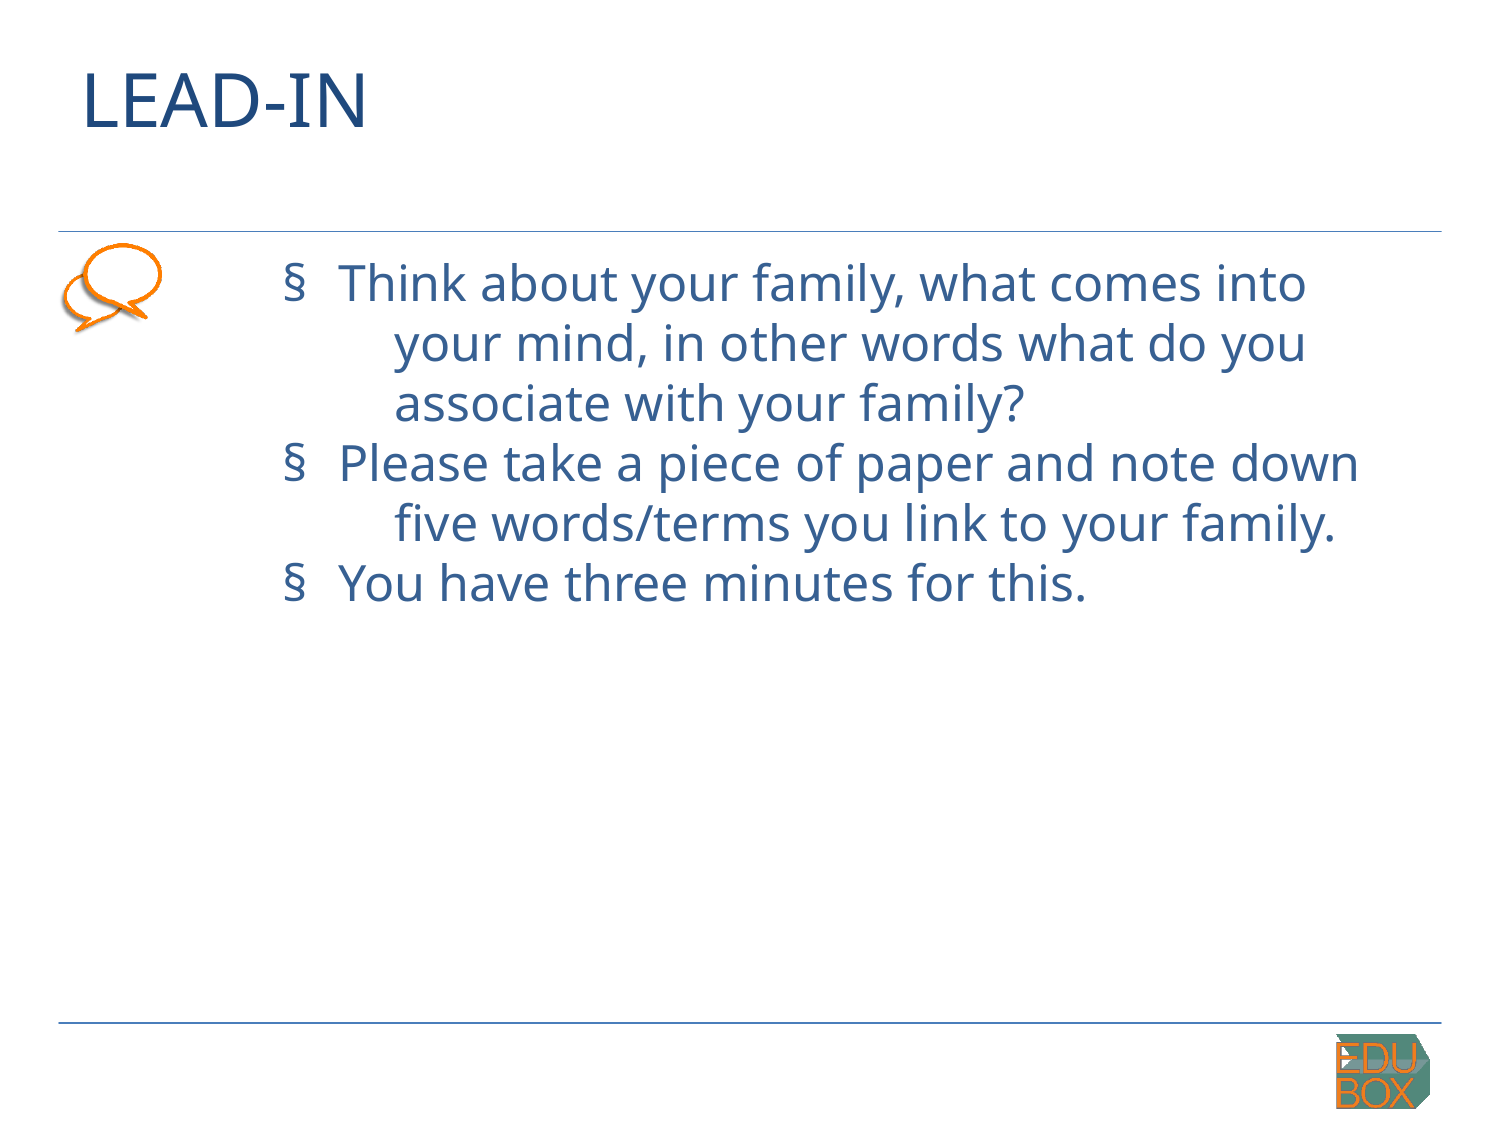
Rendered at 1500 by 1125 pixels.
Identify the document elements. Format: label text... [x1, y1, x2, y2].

picture [58, 243, 162, 339]
text_box Think about your family, what comes into your mind, in other words what do you associate with your family? Please take a piece of paper and note down five words/terms you link to your family. You have three minutes for this. [135, 244, 1420, 379]
title LEAD-IN [64, 42, 1040, 153]
picture [1328, 1028, 1437, 1114]
